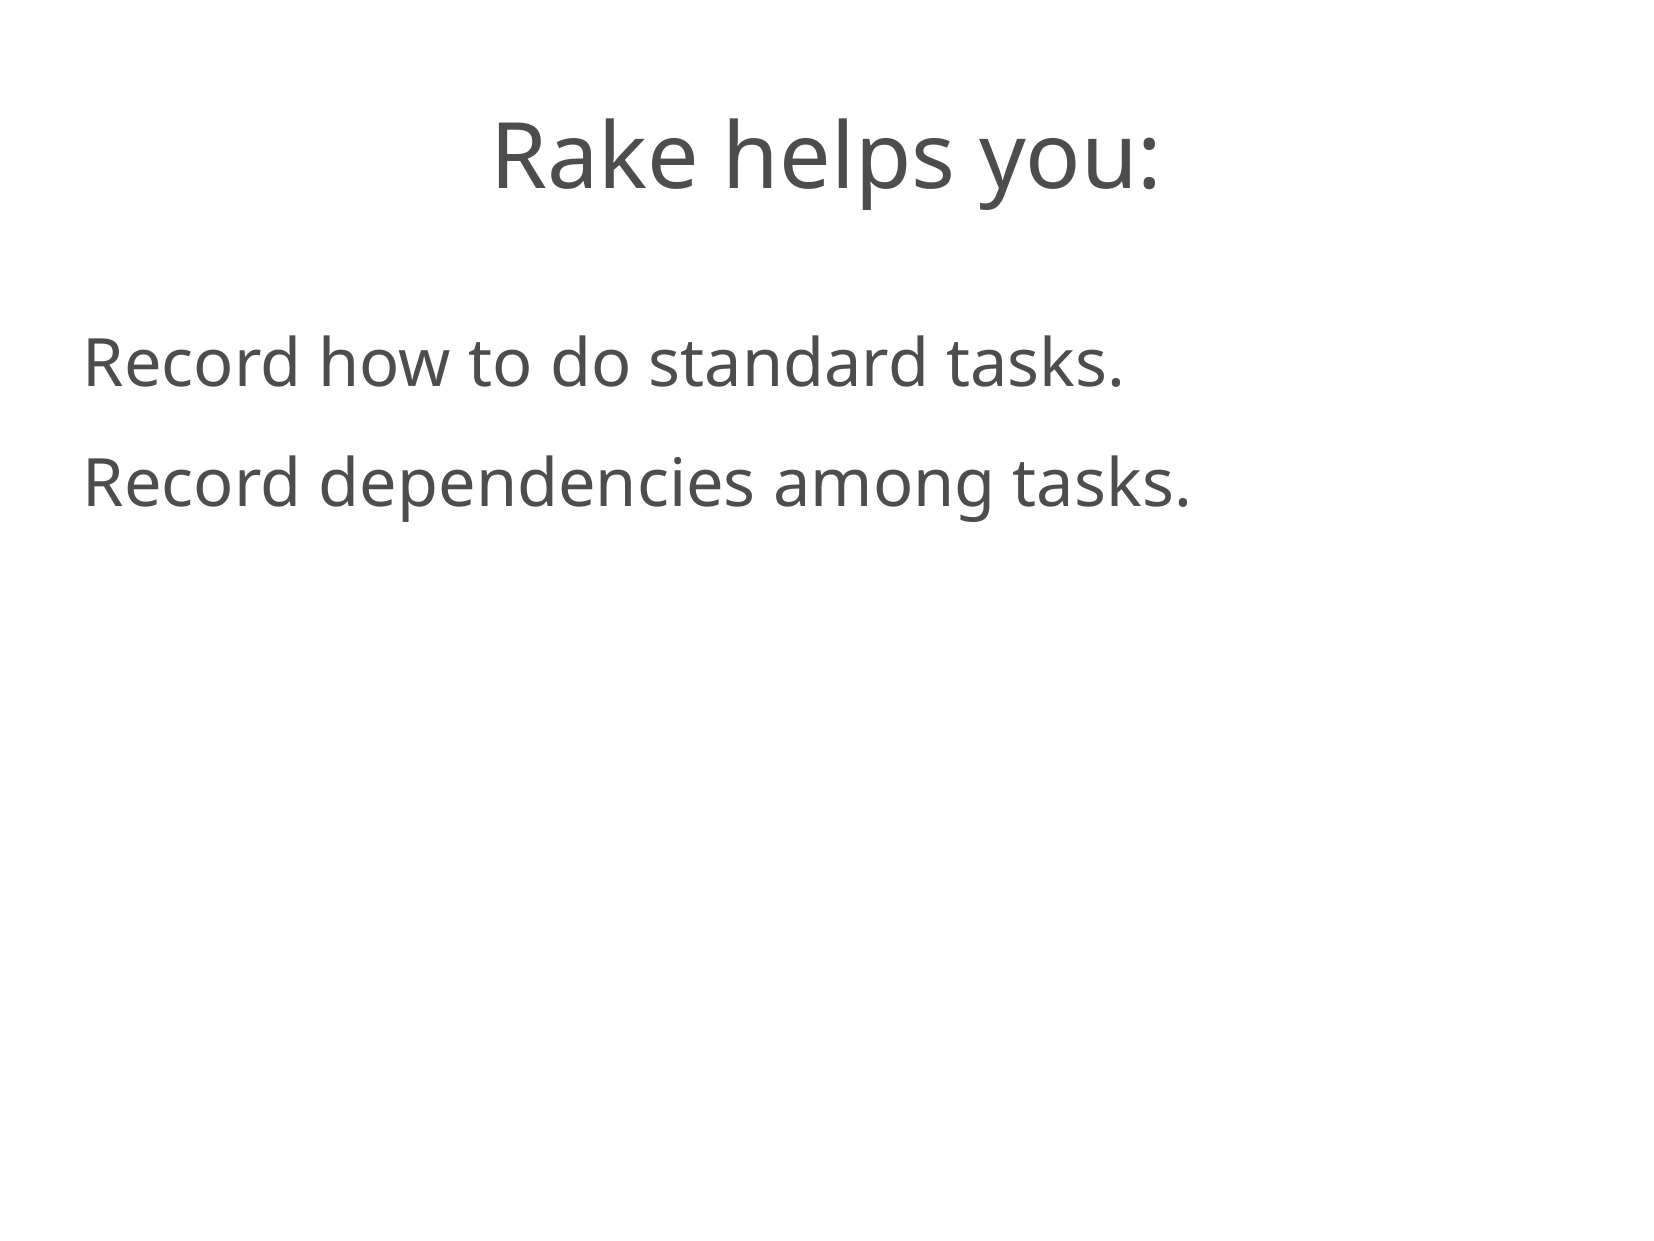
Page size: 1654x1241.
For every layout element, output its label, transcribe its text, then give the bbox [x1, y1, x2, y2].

list Record how to do standard tasks. Record dependencies among tasks. [82, 315, 1538, 1010]
title Rake helps you: [82, 49, 1571, 257]
